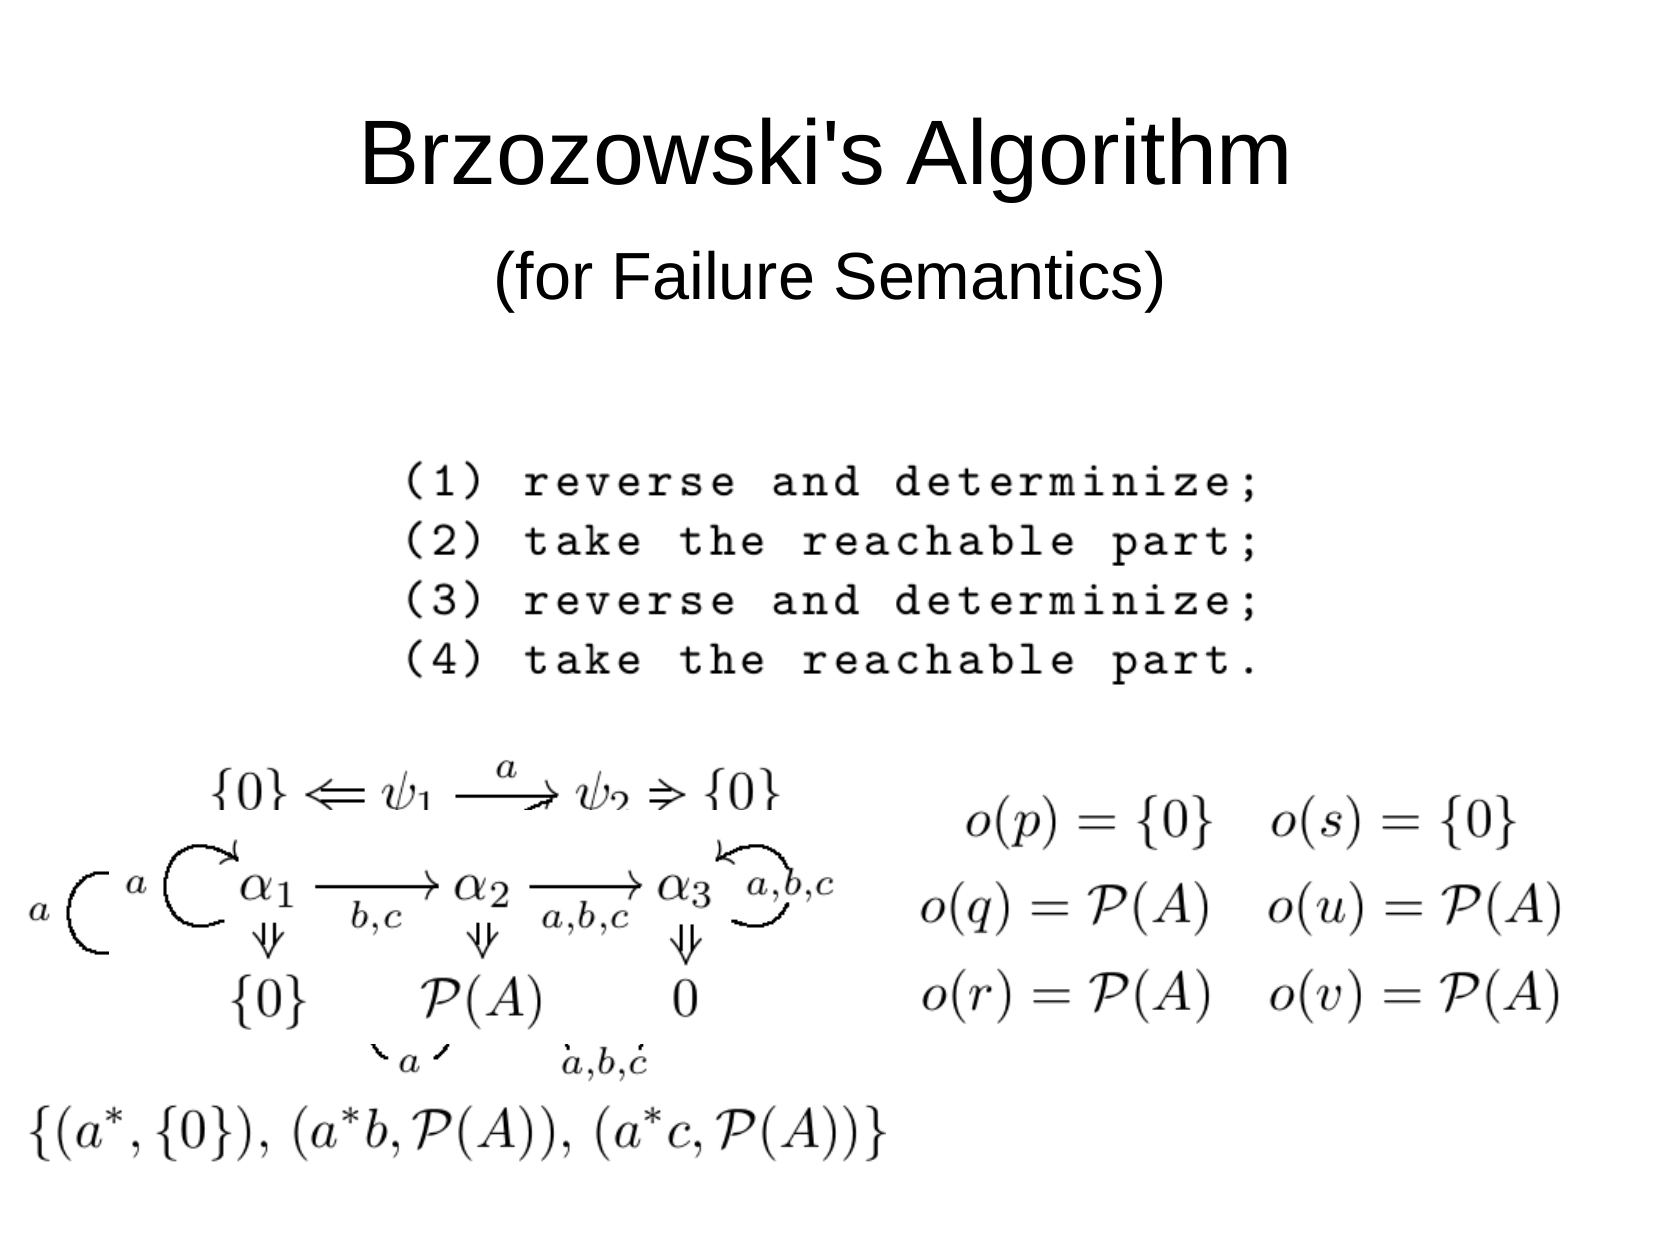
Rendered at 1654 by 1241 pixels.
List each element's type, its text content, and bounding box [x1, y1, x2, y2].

title Brzozowski's Algorithm [82, 49, 1571, 257]
picture [12, 737, 886, 1179]
text_box (for Failure Semantics) [116, 257, 1546, 760]
picture [885, 772, 1599, 1047]
picture [391, 444, 1291, 702]
